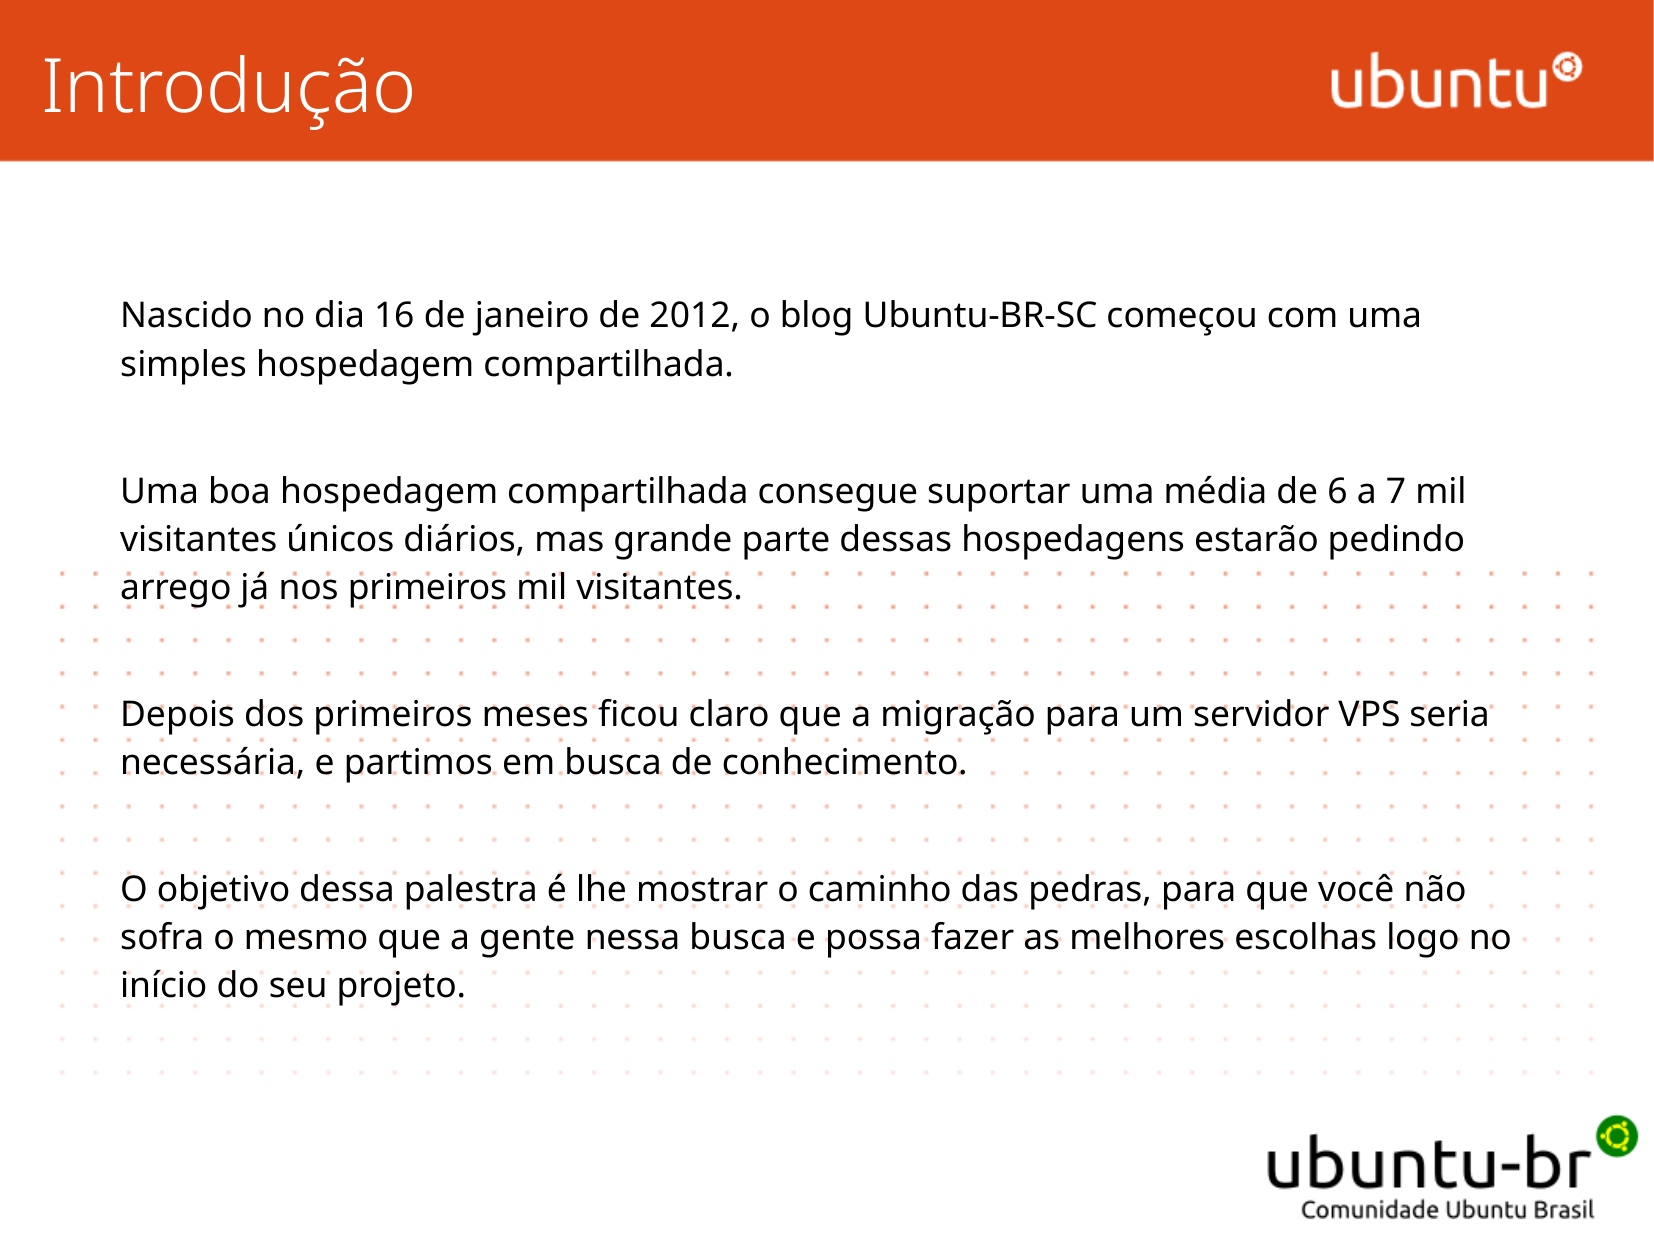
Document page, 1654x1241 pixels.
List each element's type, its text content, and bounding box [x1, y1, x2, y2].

list Nascido no dia 16 de janeiro de 2012, o blog Ubuntu-BR-SC começou com uma simples hospedagem compartilhada. Uma boa hospedagem compartilhada consegue suportar uma média de 6 a 7 mil visitantes únicos diários, mas grande parte dessas hospedagens estarão pedindo arrego já nos primeiros mil visitantes. Depois dos primeiros meses ficou claro que a migração para um servidor VPS seria necessária, e partimos em busca de conhecimento. O objetivo dessa palestra é lhe mostrar o caminho das pedras, para que você não sofra o mesmo que a gente nessa busca e possa fazer as melhores escolhas logo no início do seu projeto. [82, 290, 1538, 1010]
picture [0, 0, 1654, 1241]
title Introdução [41, 31, 1300, 136]
